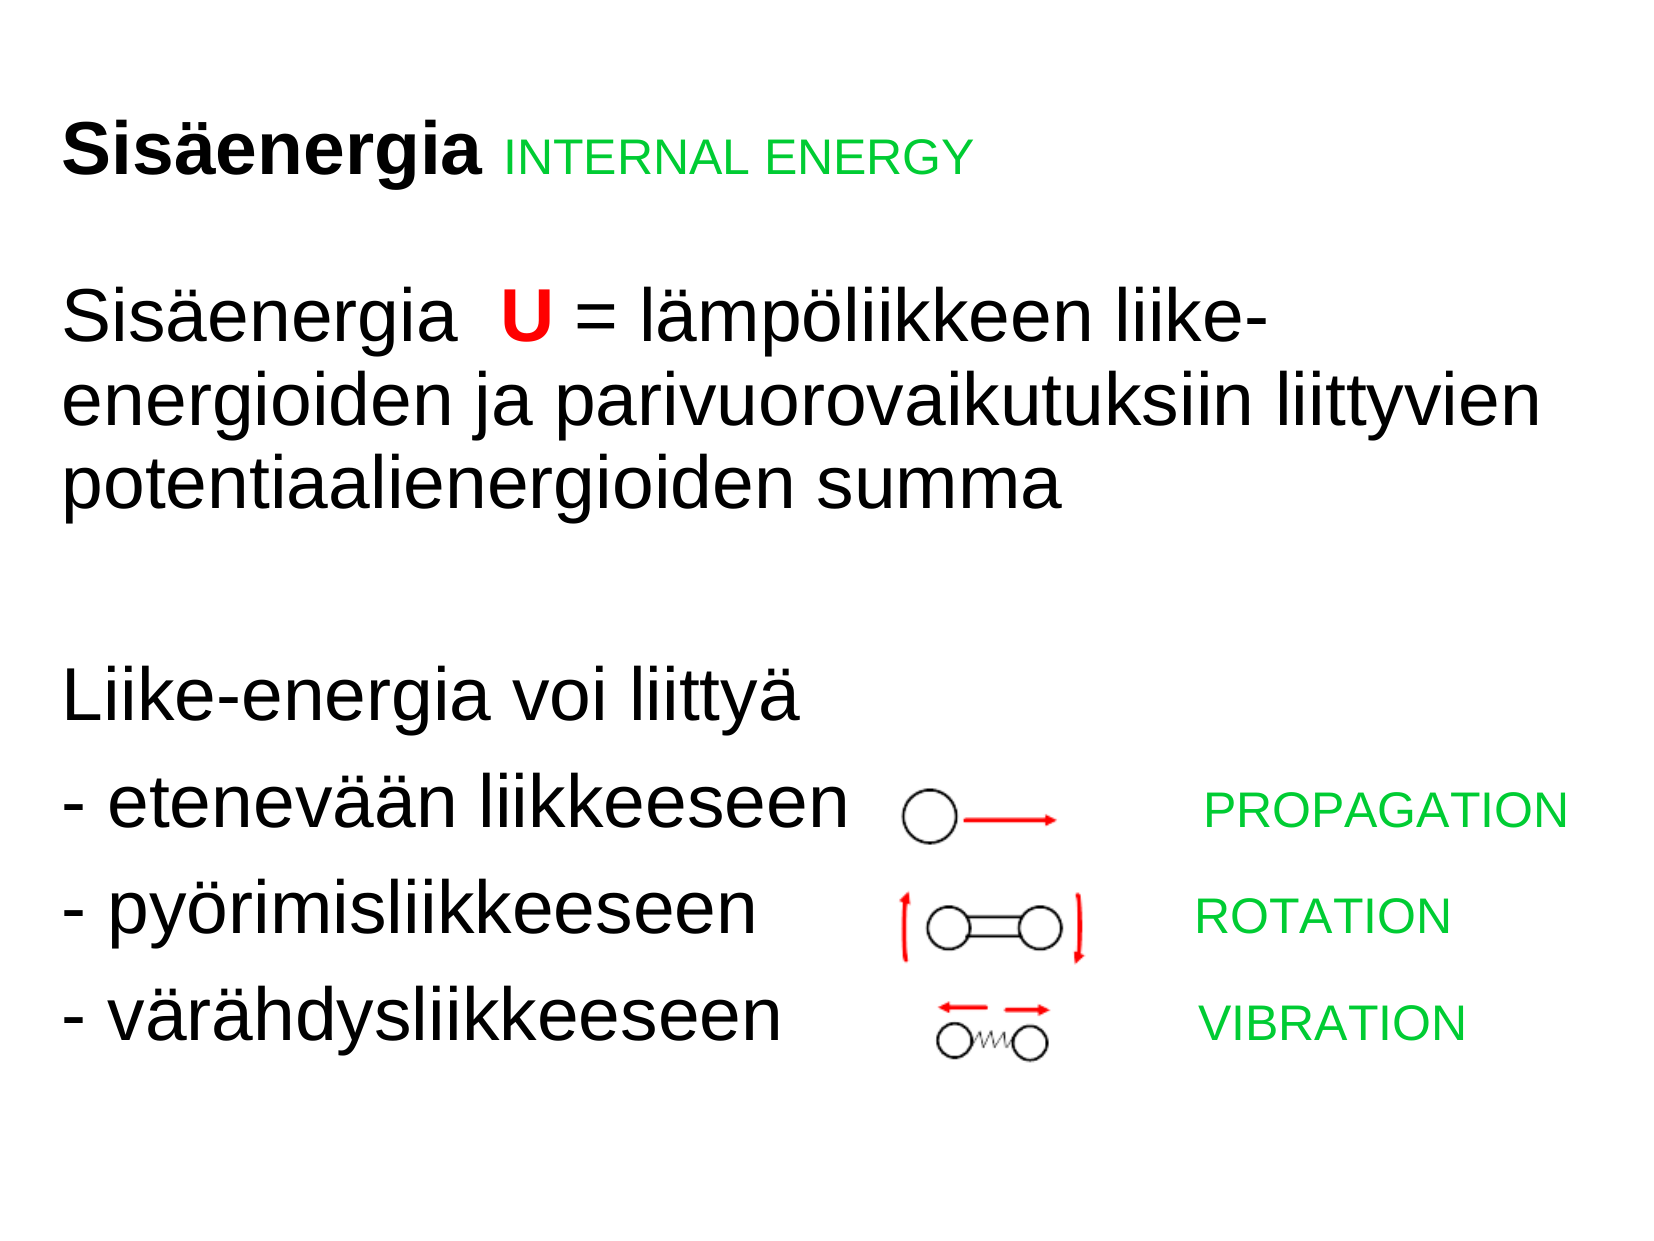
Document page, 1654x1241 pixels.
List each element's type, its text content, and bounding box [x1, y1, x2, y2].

text_box Sisäenergia INTERNAL ENERGY Sisäenergia U = lämpöliikkeen liike-energioiden ja parivuorovaikutuksiin liittyvien potentiaalienergioiden summa Liike-energia voi liittyä - etenevään liikkeeseen PROPAGATION - pyörimisliikkeeseen ROTATION - värähdysliikkeeseen VIBRATION [47, 99, 1630, 1063]
picture [862, 725, 1124, 1111]
